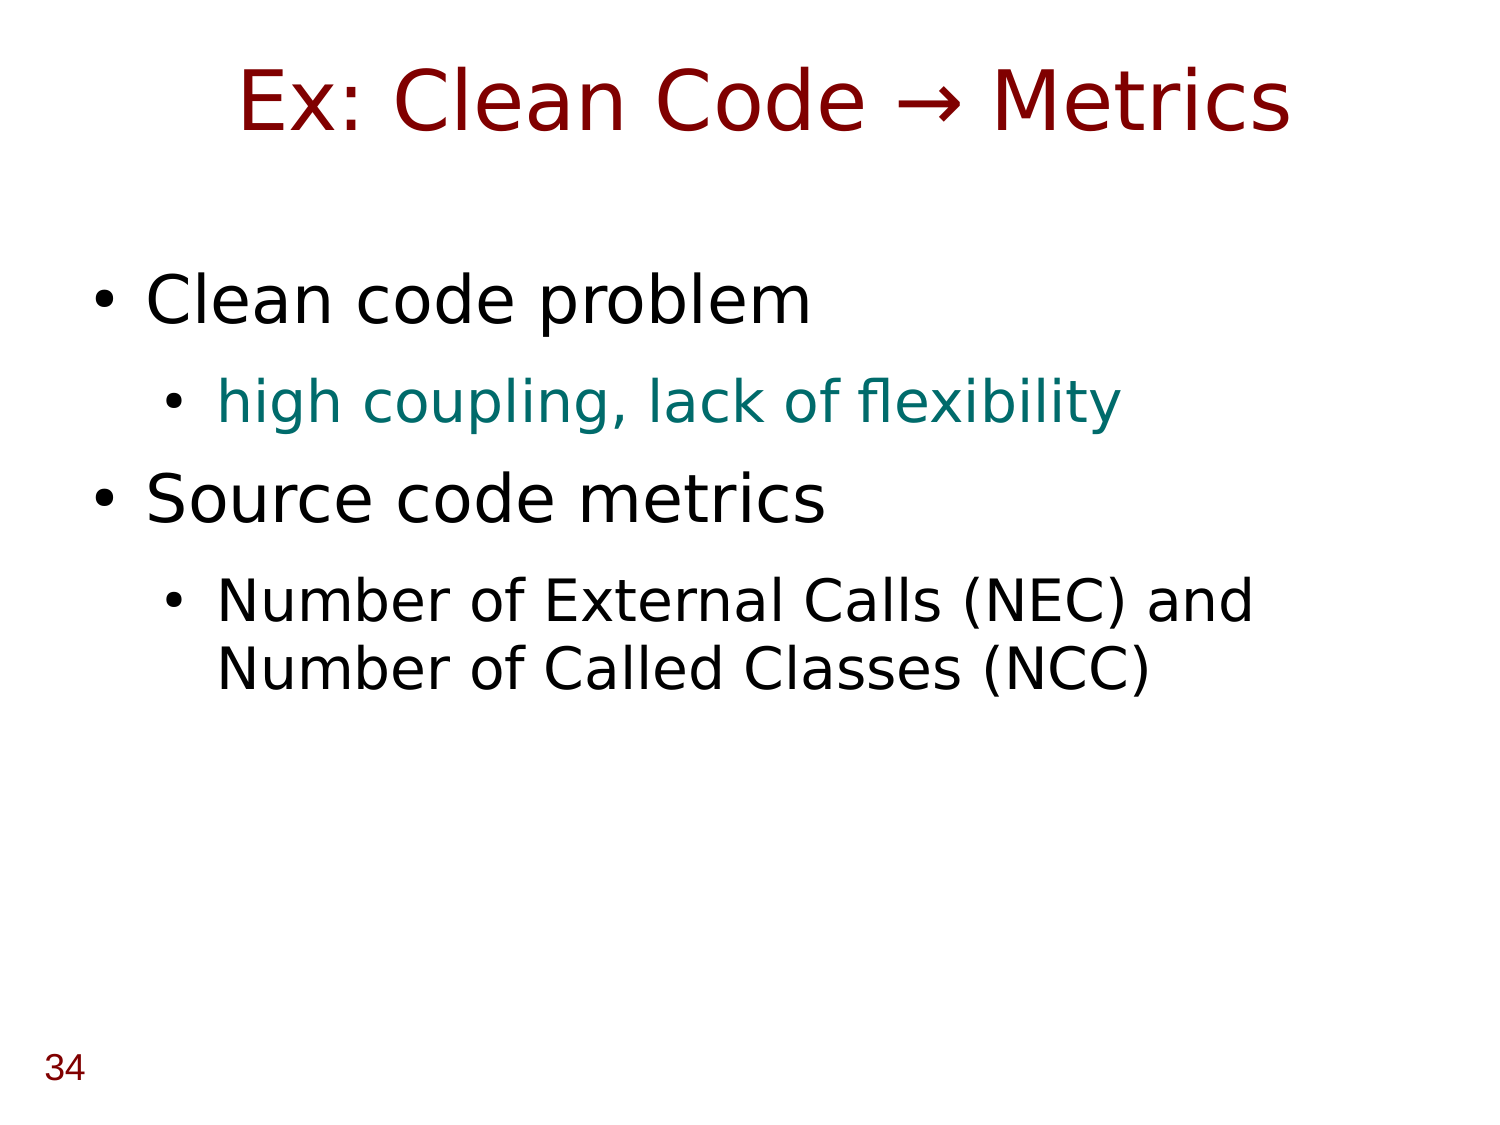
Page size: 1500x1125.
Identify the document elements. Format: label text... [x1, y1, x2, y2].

list Clean code problem high coupling, lack of flexibility Source code metrics Number of External Calls (NEC) and Number of Called Classes (NCC) [75, 261, 1447, 1004]
title Ex: Clean Code → Metrics [70, 27, 1459, 178]
